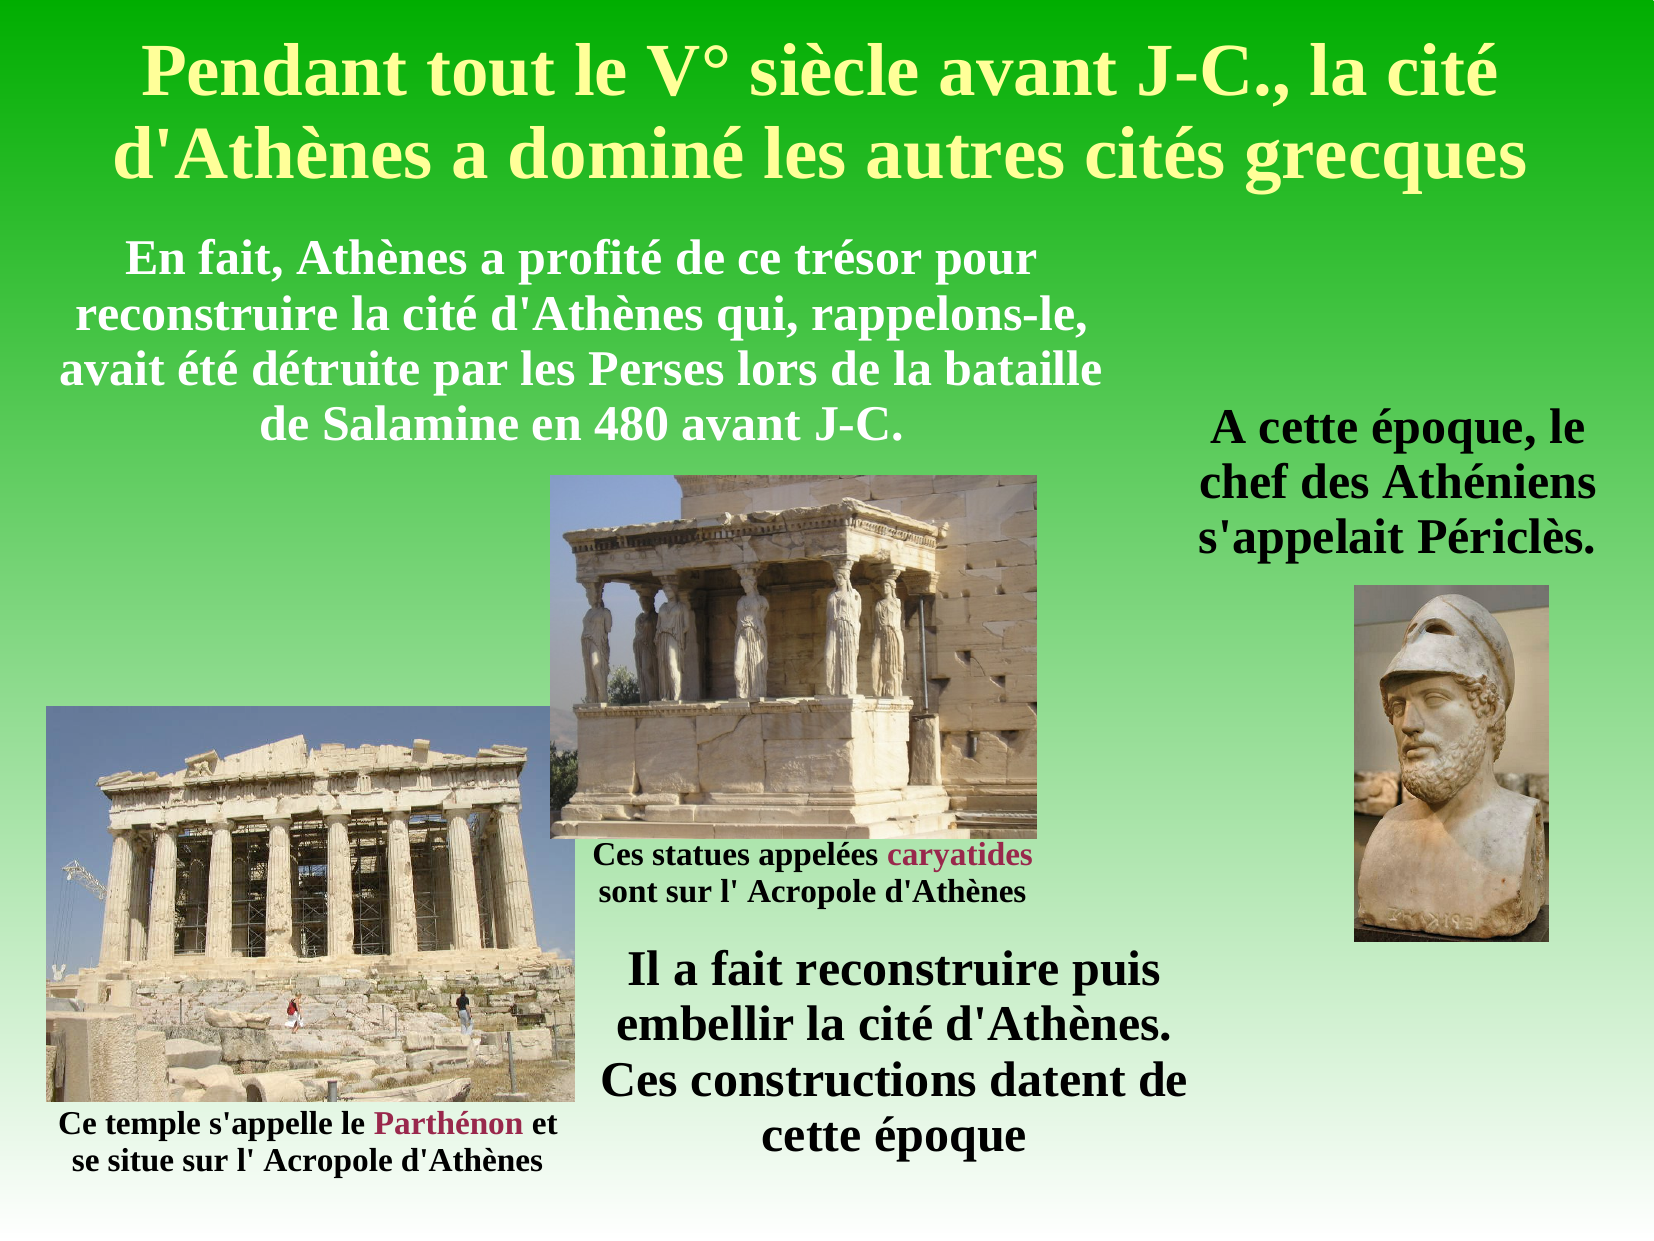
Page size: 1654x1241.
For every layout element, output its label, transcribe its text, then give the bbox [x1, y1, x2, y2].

text_box A cette époque, le chef des Athéniens s'appelait Périclès. [1180, 398, 1616, 569]
text_box Il a fait reconstruire puis embellir la cité d'Athènes. Ces constructions datent de cette époque [594, 941, 1195, 1168]
text_box Ce temple s'appelle le Parthénon et se situe sur l' Acropole d'Athènes [47, 1104, 569, 1181]
picture [1354, 585, 1549, 942]
text_box En fait, Athènes a profité de ce trésor pour reconstruire la cité d'Athènes qui, rappelons-le, avait été détruite par les Perses lors de la bataille de Salamine en 480 avant J-C. [53, 230, 1111, 457]
text_box Ces statues appelées caryatides sont sur l' Acropole d'Athènes [587, 835, 1039, 912]
picture [46, 475, 1037, 1102]
text_box Pendant tout le V° siècle avant J-C., la cité d'Athènes a dominé les autres cités grecques [106, 28, 1534, 195]
